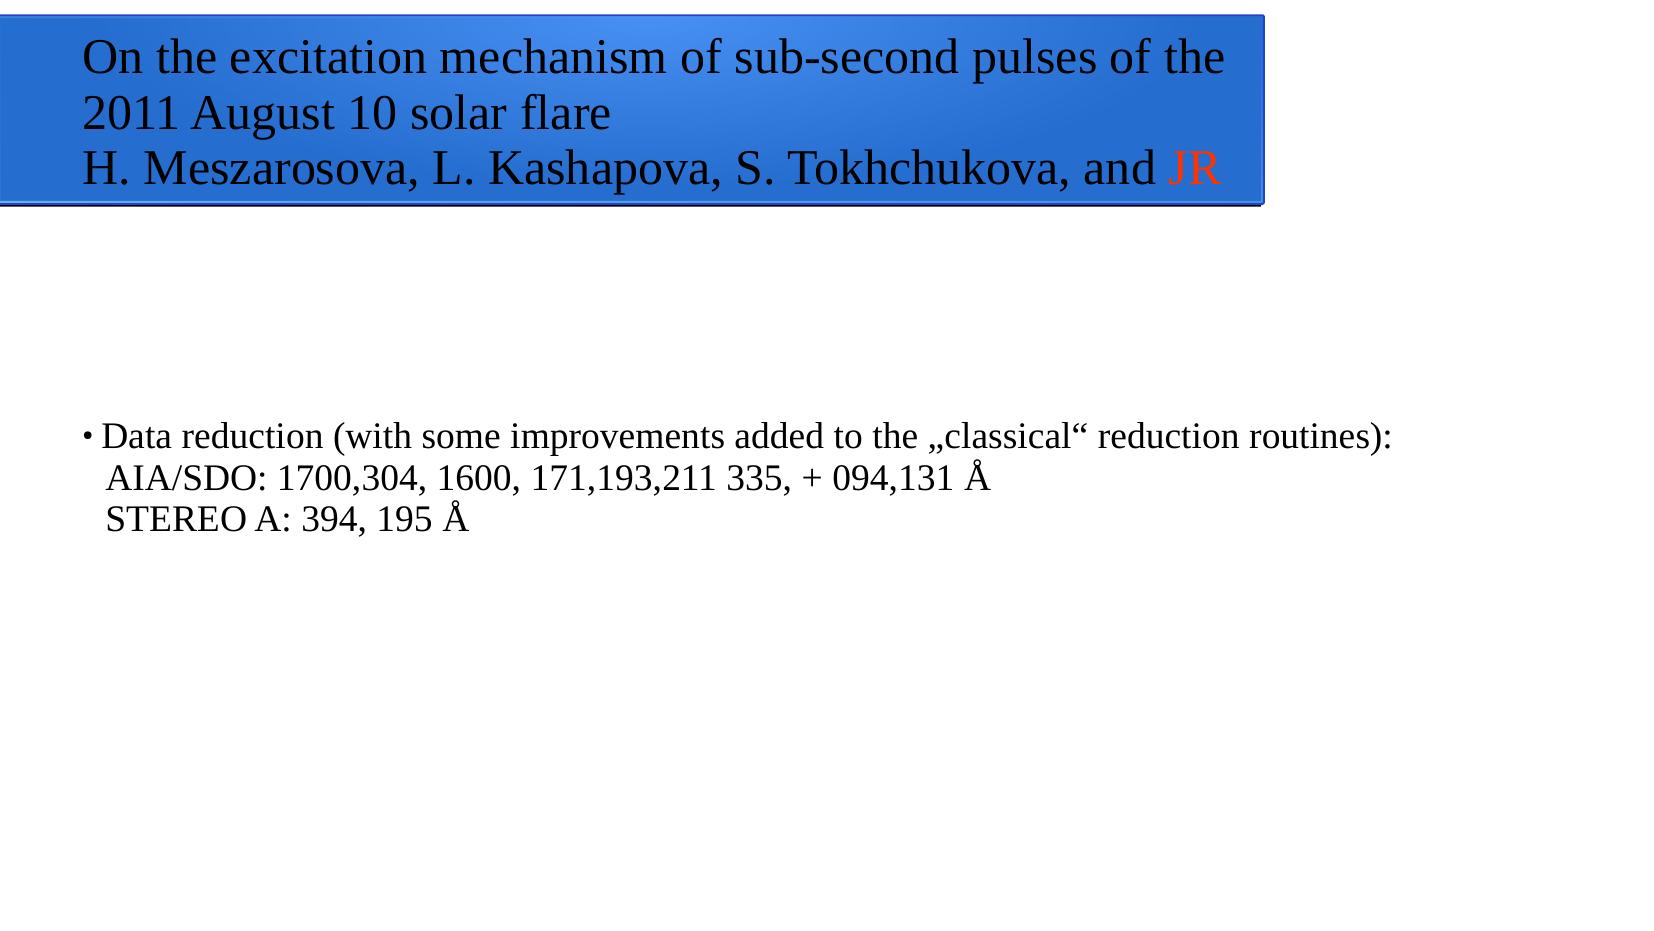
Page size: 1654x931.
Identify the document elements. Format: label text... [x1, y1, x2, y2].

title On the excitation mechanism of sub-second pulses of the 2011 August 10 solar flare H. Meszarosova, L. Kashapova, S. Tokhchukova, and JR [82, 28, 1235, 196]
text_box Data reduction (with some improvements added to the „classical“ reduction routines): AIA/SDO: 1700,304, 1600, 171,193,211 335, + 094,131 Å STEREO A: 394, 195 Å [82, 224, 1571, 764]
